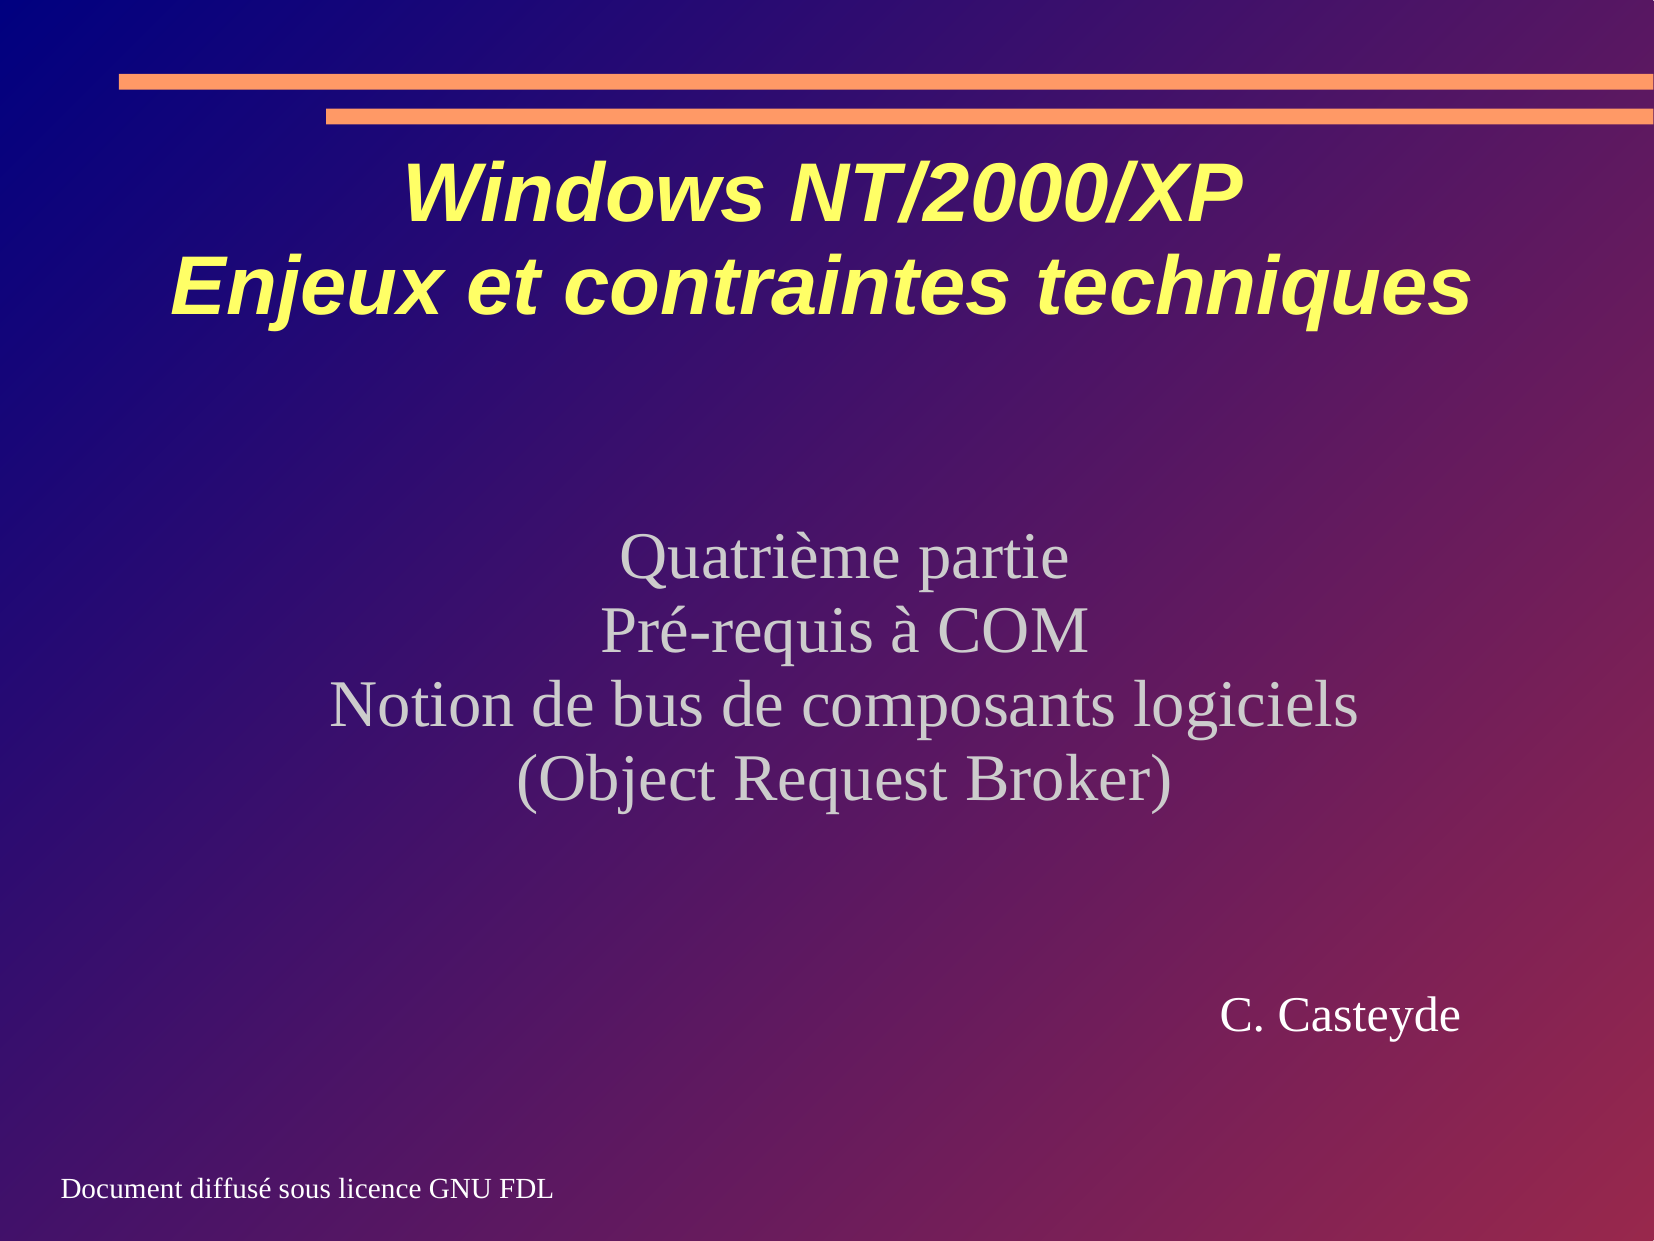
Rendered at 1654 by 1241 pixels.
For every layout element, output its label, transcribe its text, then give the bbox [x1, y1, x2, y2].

subtitle Quatrième partie Pré-requis à COM Notion de bus de composants logiciels (Object Request Broker) [121, 344, 1534, 989]
title Windows NT/2000/XP Enjeux et contraintes techniques [116, 135, 1529, 343]
text_box C. Casteyde [1219, 986, 1486, 1043]
text_box Document diffusé sous licence GNU FDL [60, 1173, 562, 1206]
